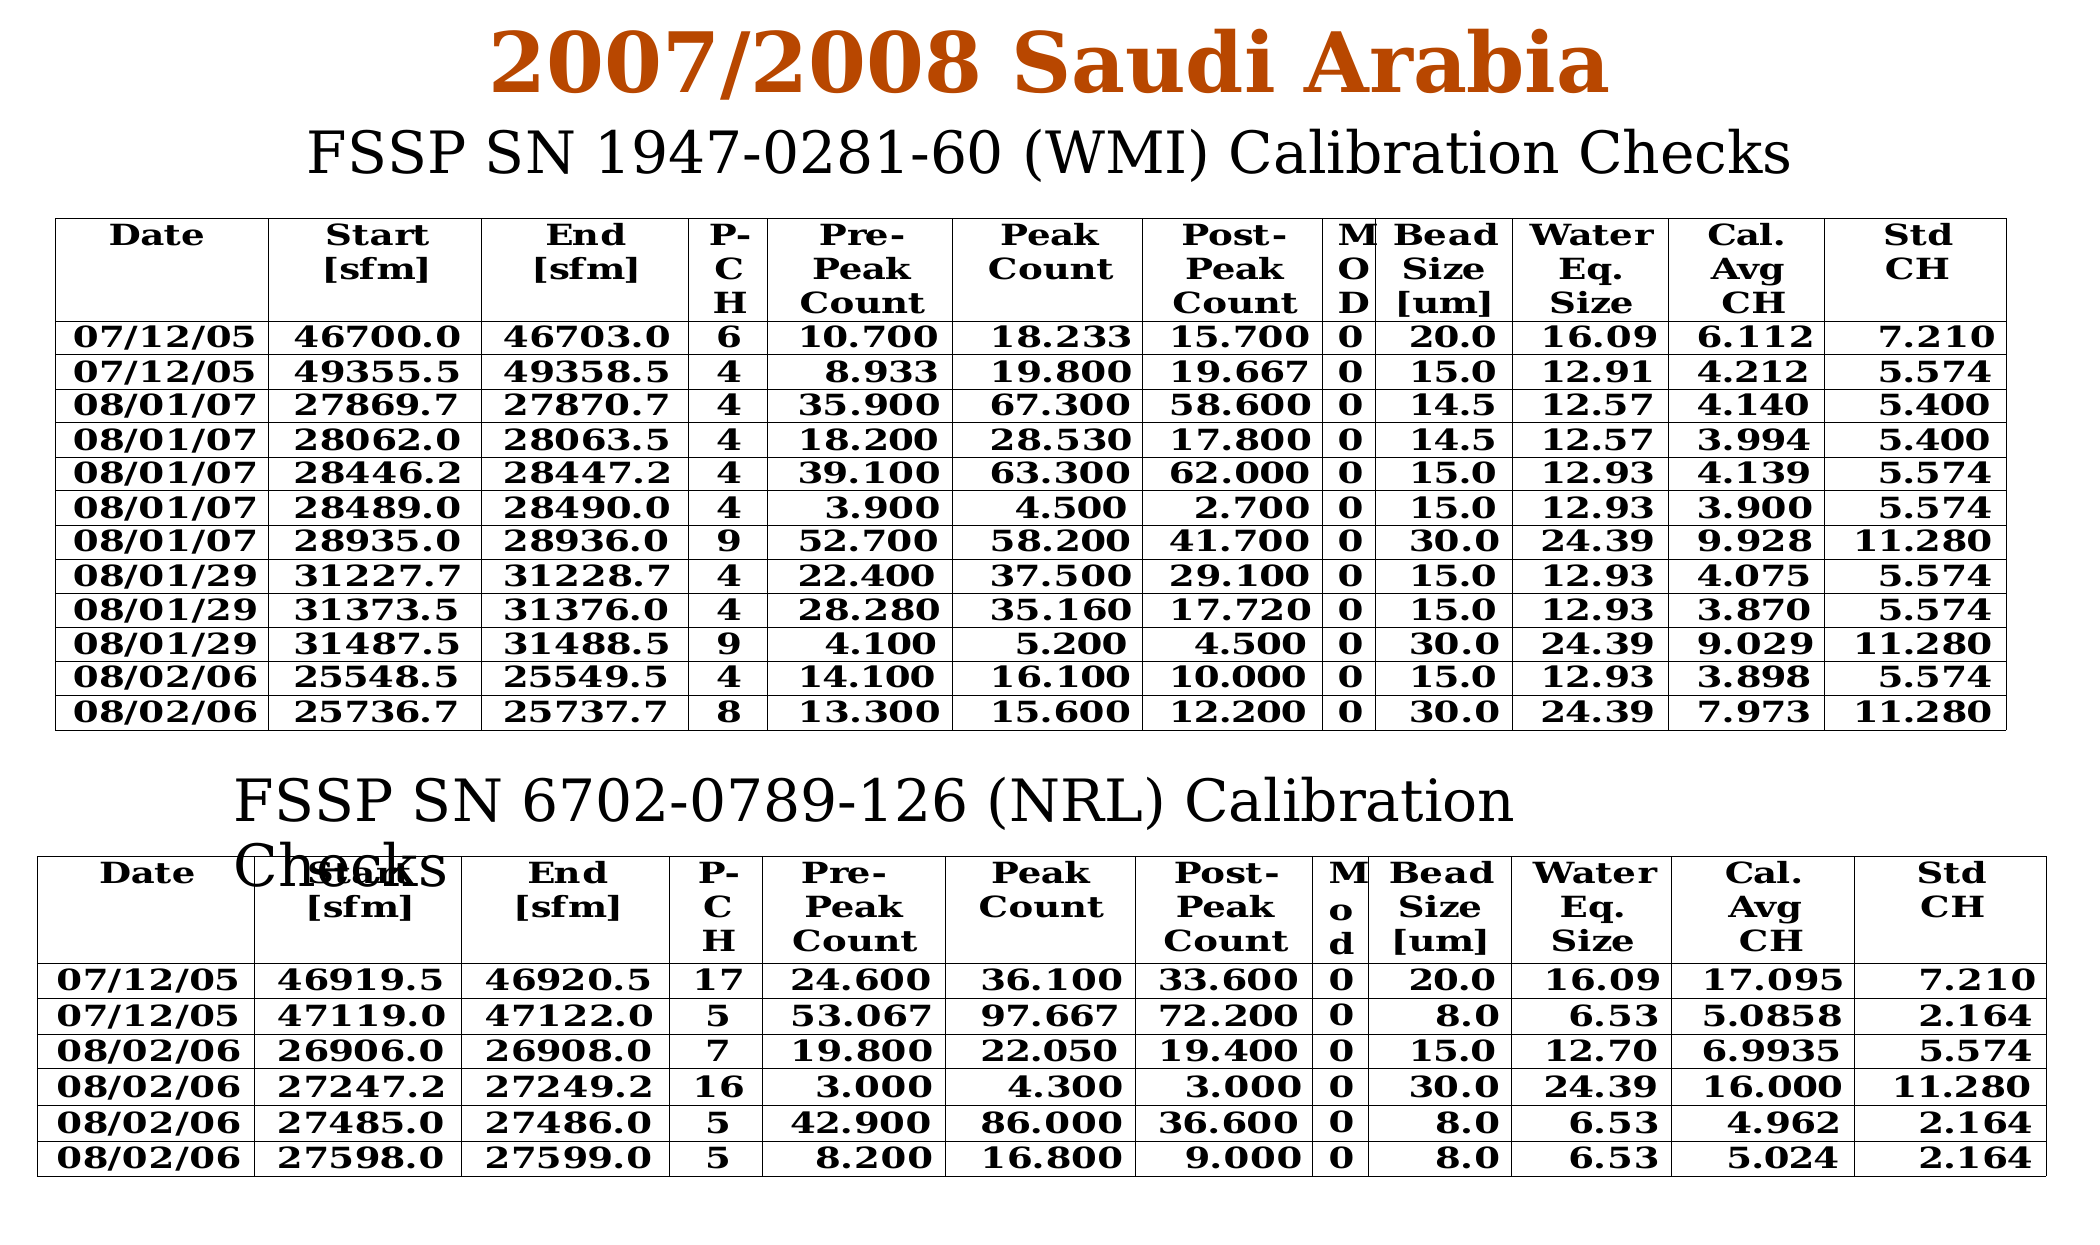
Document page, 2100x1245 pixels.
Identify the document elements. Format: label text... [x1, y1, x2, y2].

chart [36, 228, 2100, 1206]
text_box 2007/2008 Saudi Arabia [0, 11, 2100, 115]
text_box FSSP SN 6702-0789-126 (NRL) Calibration Checks [219, 761, 1764, 829]
text_box FSSP SN 1947-0281-60 (WMI) Calibration Checks [0, 115, 2100, 228]
